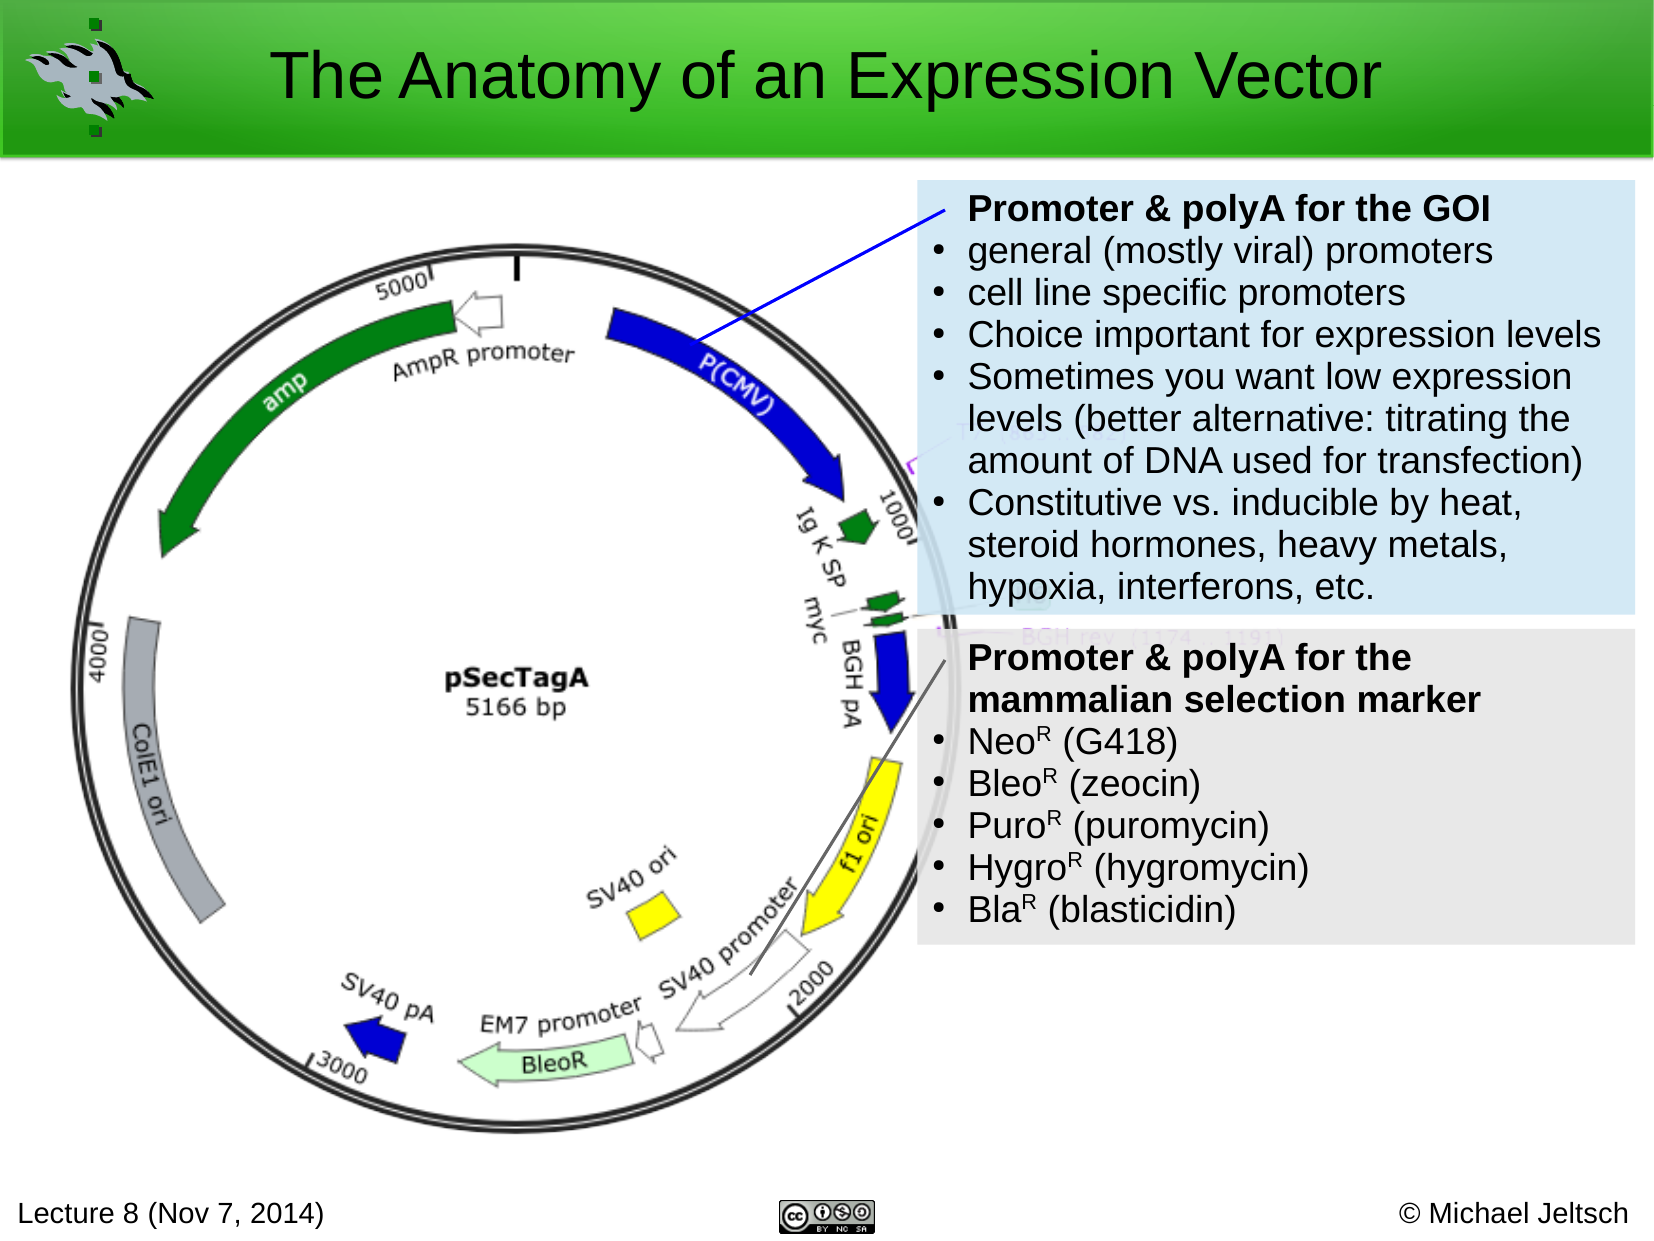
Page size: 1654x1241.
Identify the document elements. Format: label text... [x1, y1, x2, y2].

picture [44, 179, 1319, 1184]
picture [779, 1200, 875, 1234]
text_box Promoter & polyA for the mammalian selection marker NeoR (G418) BleoR (zeocin) PuroR (puromycin) HygroR (hygromycin) BlaR (blasticidin) [917, 628, 1636, 945]
title The Anatomy of an Expression Vector [206, 30, 1448, 121]
text_box Promoter & polyA for the GOI general (mostly viral) promoters cell line specific promoters Choice important for expression levels Sometimes you want low expression levels (better alternative: titrating the amount of DNA used for transfection) Constitutive vs. inducible by heat, steroid hormones, heavy metals, hypoxia, interferons, etc. [917, 180, 1636, 615]
